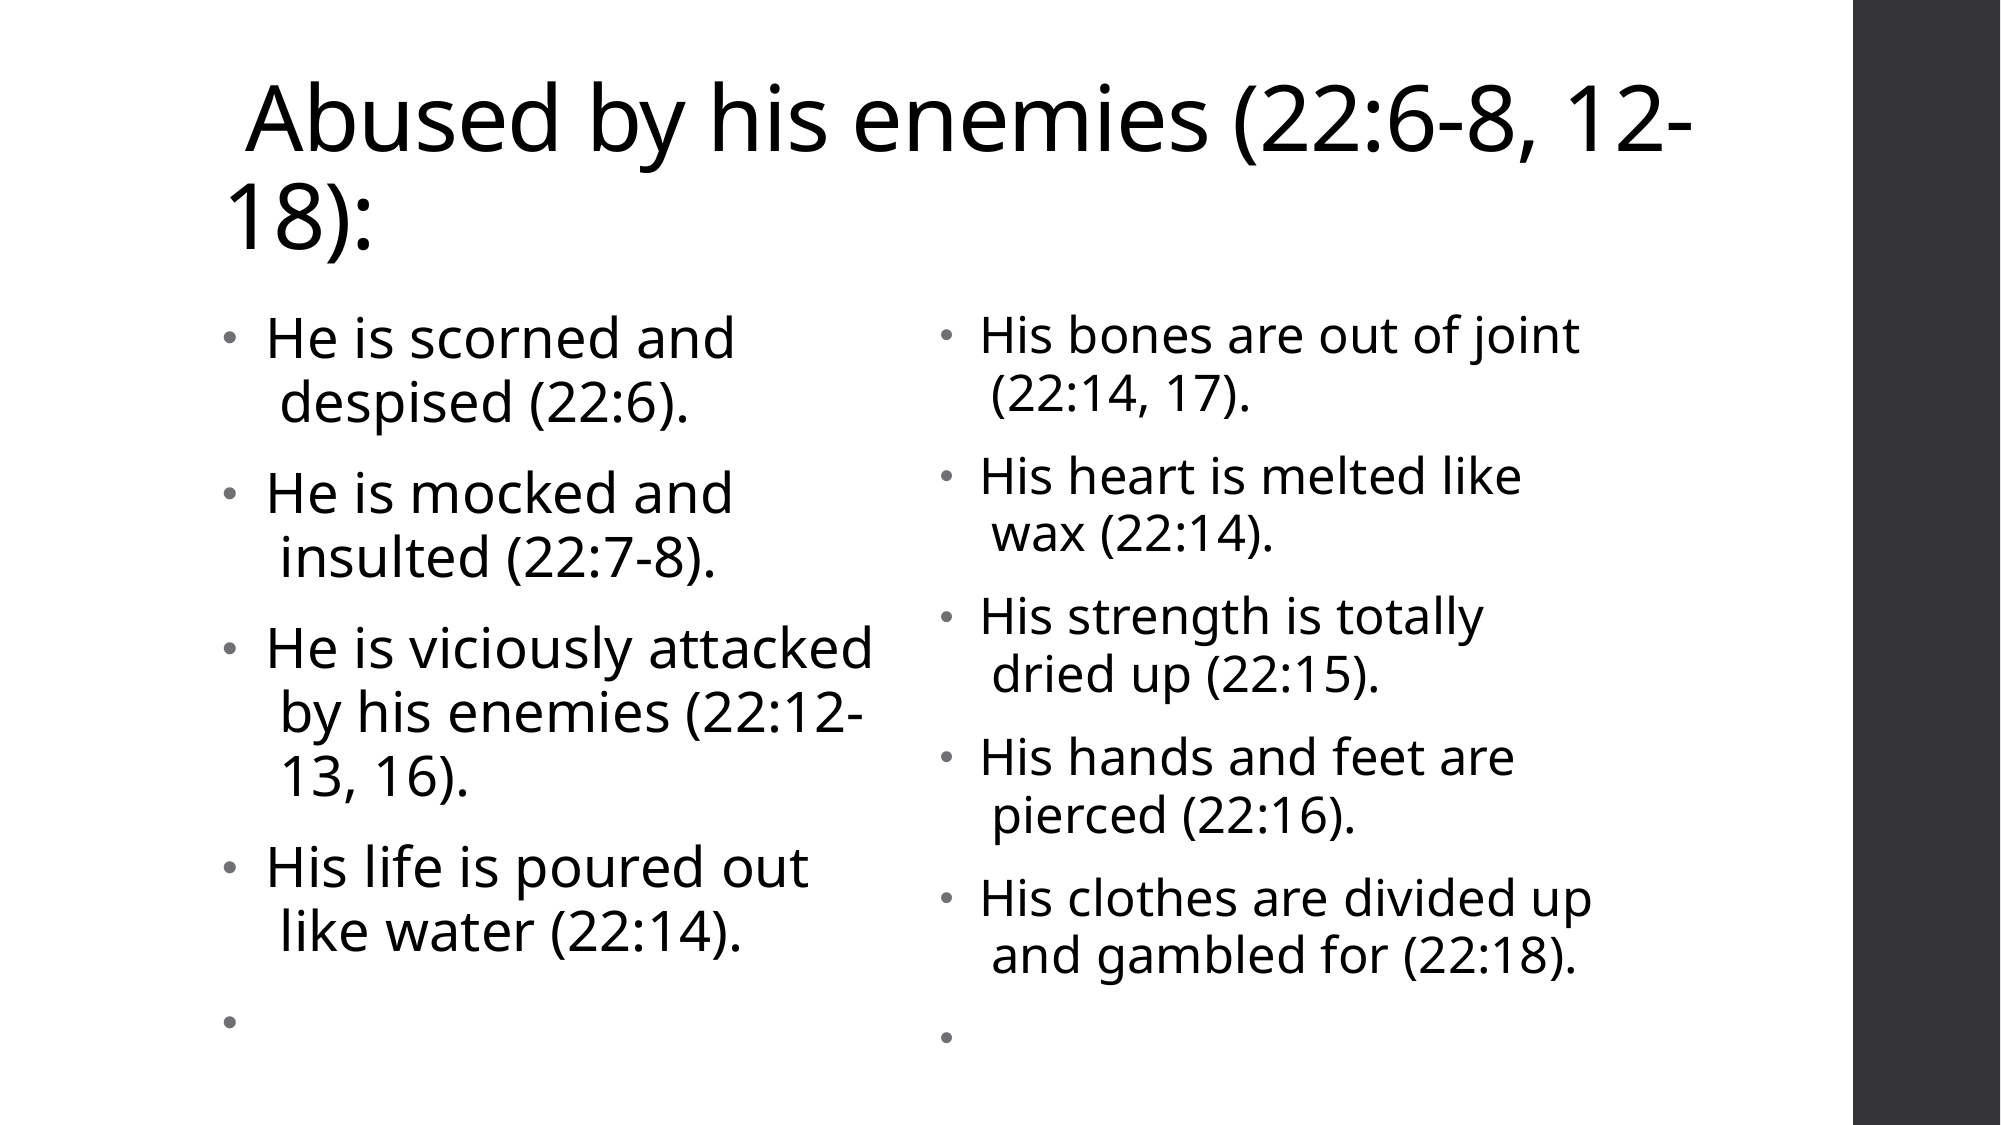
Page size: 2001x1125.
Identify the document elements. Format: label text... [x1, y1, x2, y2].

list His bones are out of joint (22:14, 17). His heart is melted like wax (22:14). His strength is totally dried up (22:15). His hands and feet are pierced (22:16). His clothes are divided up and gambled for (22:18). [924, 299, 1617, 1014]
title Abused by his enemies (22:6-8, 12-18): [206, 60, 1797, 278]
list He is scorned and despised (22:6). He is mocked and insulted (22:7-8). He is viciously attacked by his enemies (22:12-13, 16). His life is poured out like water (22:14). [207, 299, 900, 1014]
